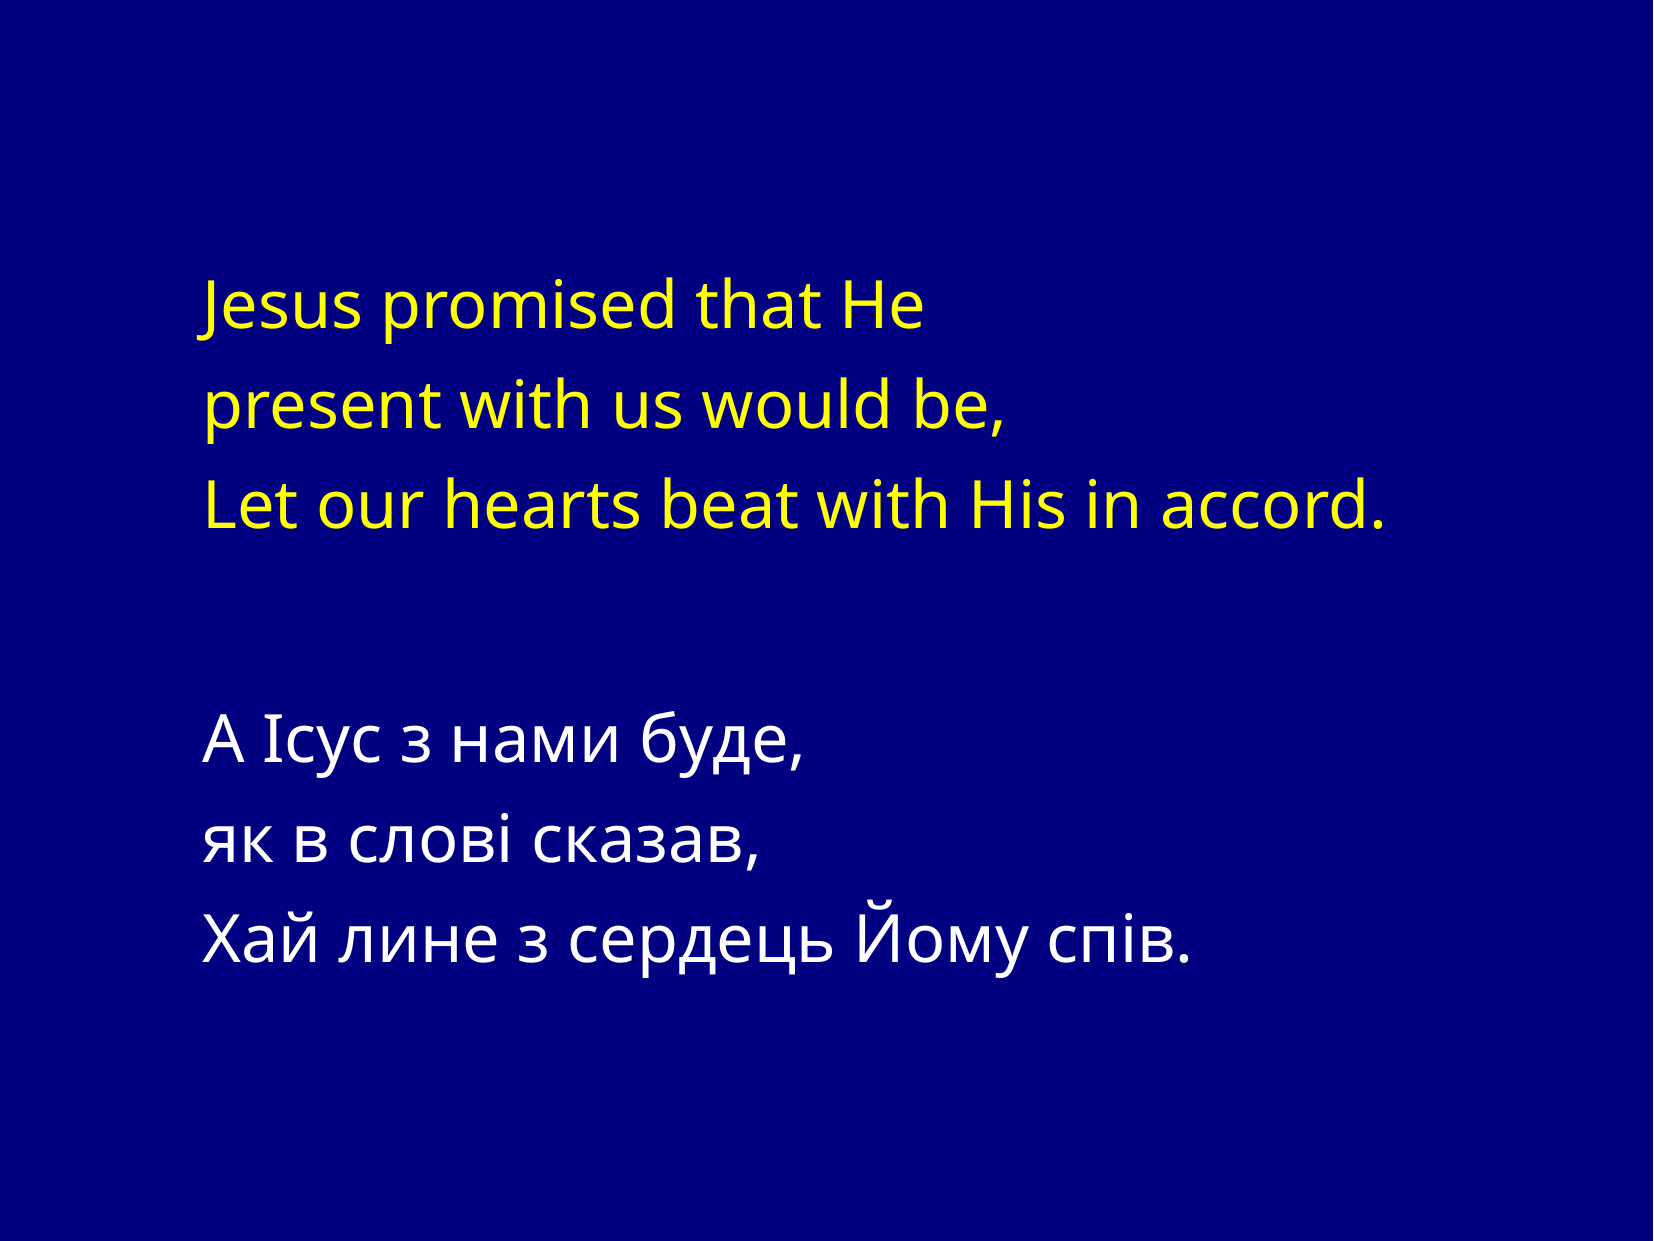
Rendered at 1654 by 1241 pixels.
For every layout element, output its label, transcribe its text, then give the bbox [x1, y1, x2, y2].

text_box А Ісус з нами буде, як в слові сказав, Хай лине з сердець Йому спів. [75, 675, 1576, 1163]
text_box Jesus promised that He present with us would be, Let our hearts beat with His in accord. [75, 150, 1576, 638]
